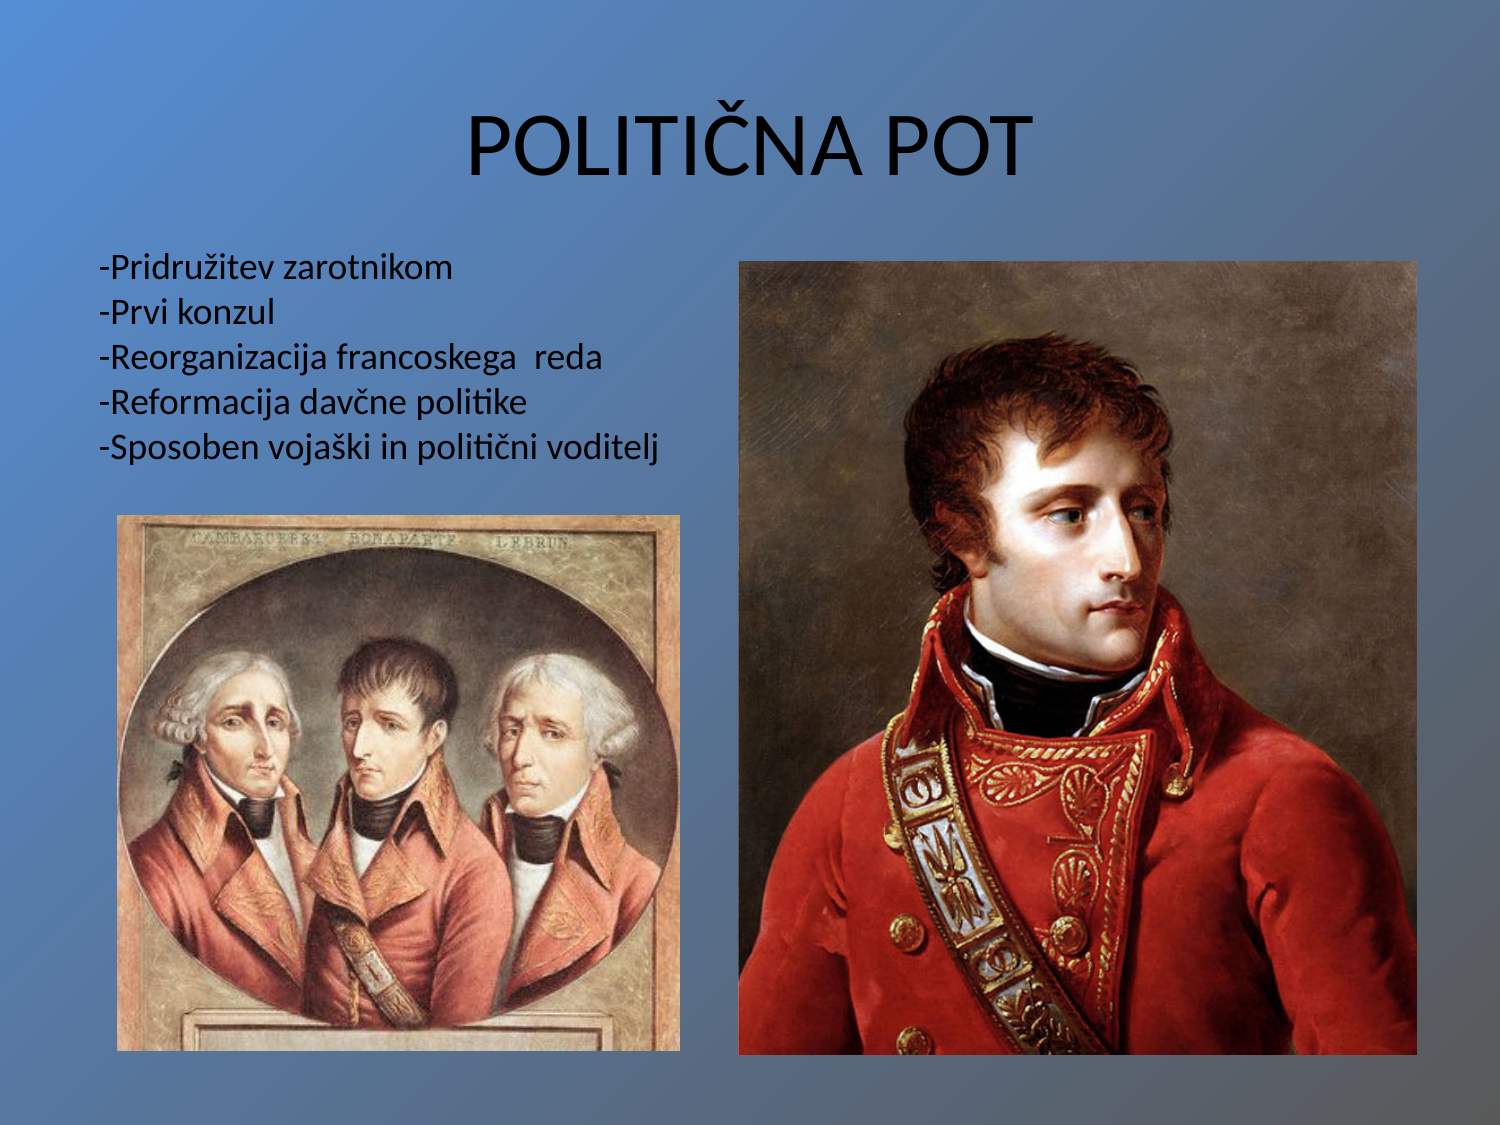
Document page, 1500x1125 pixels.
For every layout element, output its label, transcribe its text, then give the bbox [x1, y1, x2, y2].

text_box -Pridružitev zarotnikom -Prvi konzul -Reorganizacija francoskega reda -Reformacija davčne politike -Sposoben vojaški in politični voditelj [84, 234, 676, 610]
picture [738, 261, 1417, 1055]
title POLITIČNA POT [75, 45, 1425, 233]
picture [117, 515, 680, 1051]
